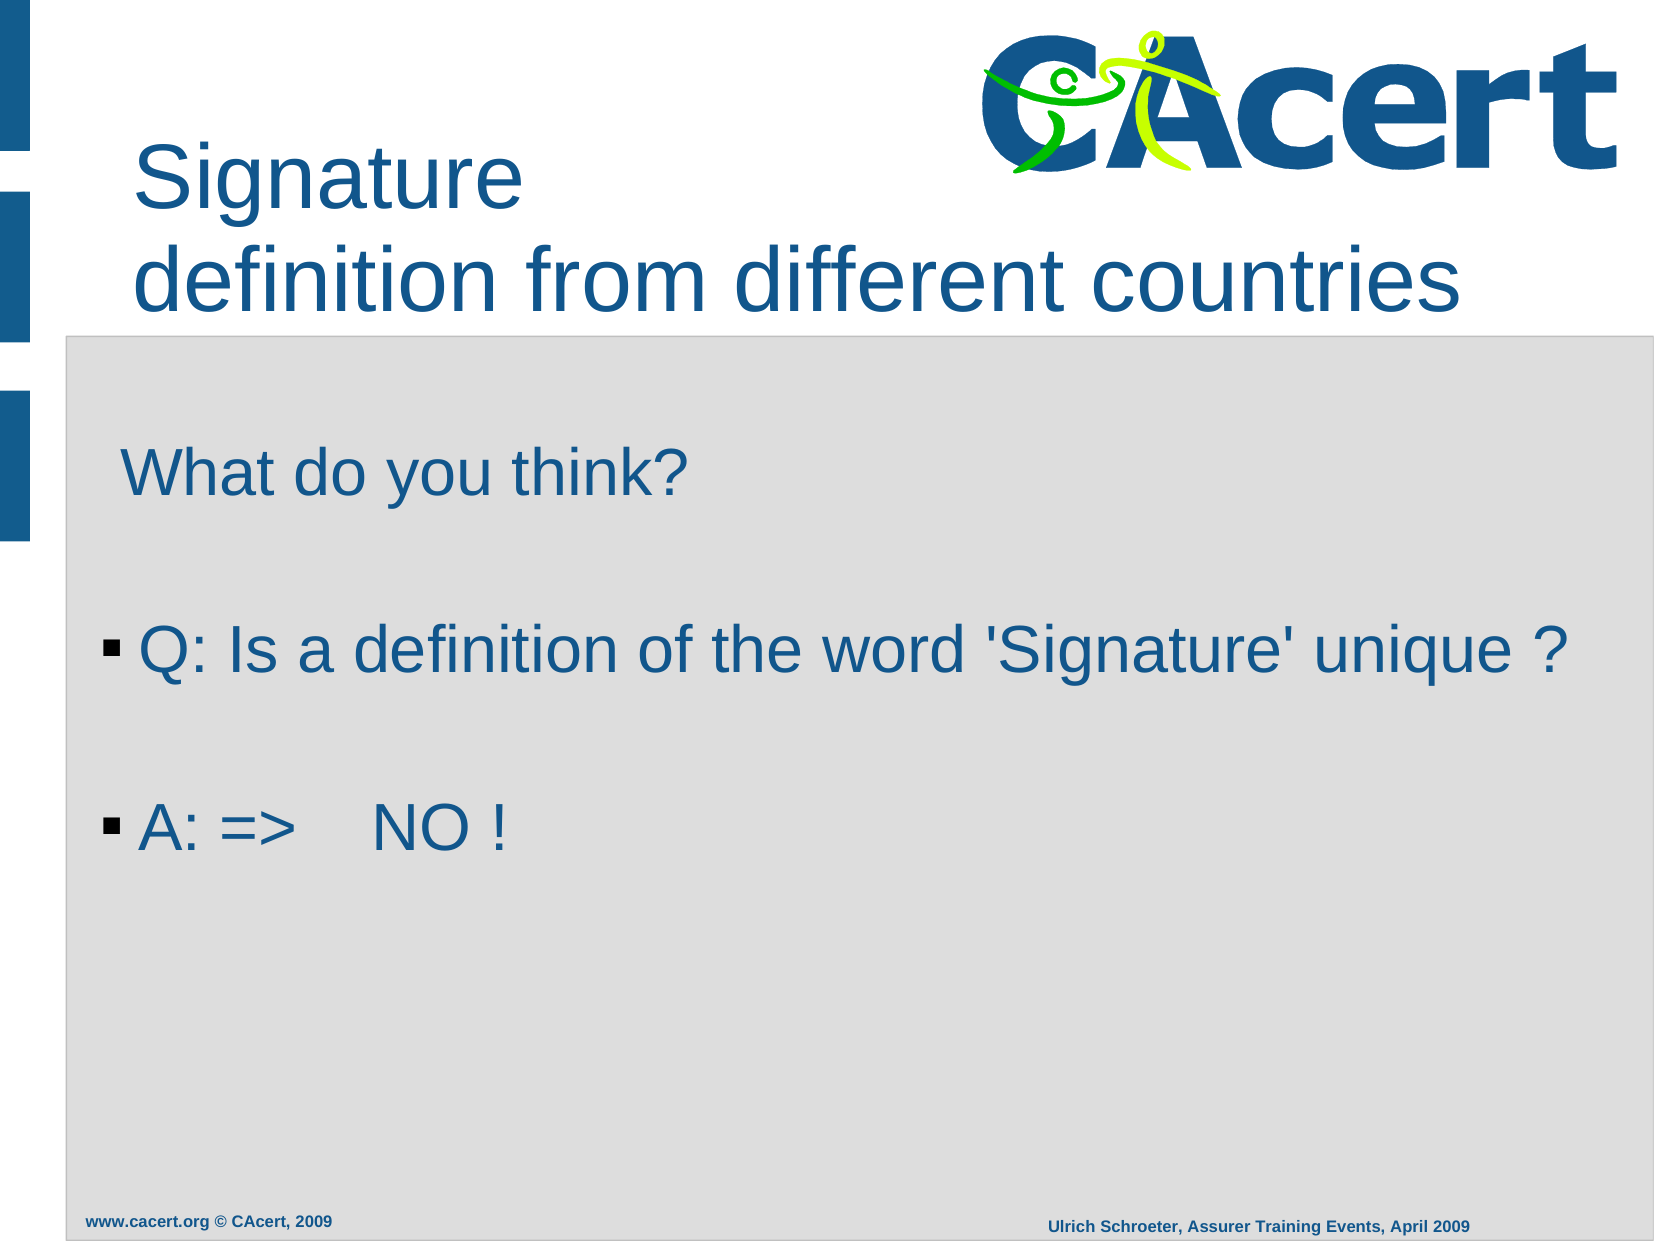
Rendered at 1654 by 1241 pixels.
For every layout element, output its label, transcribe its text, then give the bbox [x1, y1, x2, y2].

text_box What do you think? Q: Is a definition of the word 'Signature' unique ? A: => NO ! [88, 413, 1595, 873]
text_box Signature definition from different countries [118, 118, 1480, 339]
